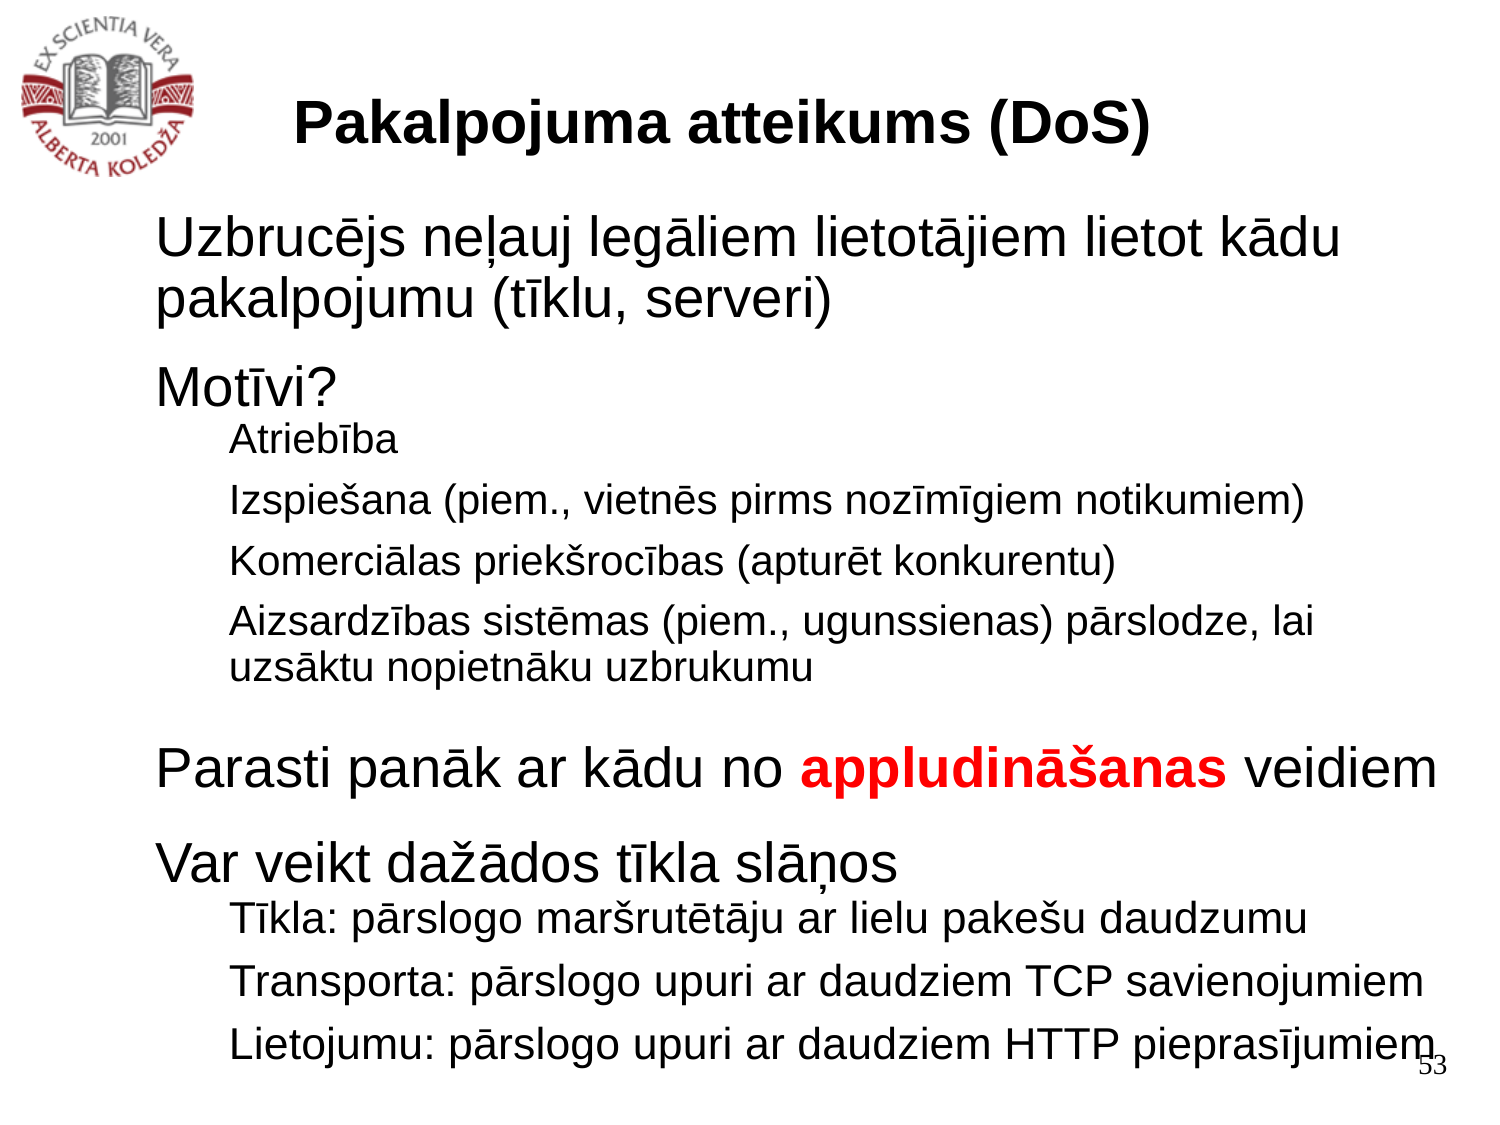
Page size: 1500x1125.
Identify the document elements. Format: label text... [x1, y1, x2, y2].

title Pakalpojuma atteikums (DoS) [50, 62, 1374, 175]
list Uzbrucējs neļauj legāliem lietotājiem lietot kādu pakalpojumu (tīklu, serveri) Motīvi? Atriebība Izspiešana (piem., vietnēs pirms nozīmīgiem notikumiem) Komerciālas priekšrocības (apturēt konkurentu) Aizsardzības sistēmas (piem., ugunssienas) pārslodze, lai uzsāktu nopietnāku uzbrukumu Parasti panāk ar kādu no appludināšanas veidiem Var veikt dažādos tīkla slāņos Tīkla: pārslogo maršrutētāju ar lielu pakešu daudzumu Transporta: pārslogo upuri ar daudziem TCP savienojumiem Lietojumu: pārslogo upuri ar daudziem HTTP pieprasījumiem [74, 200, 1463, 1101]
picture [21, 16, 194, 177]
